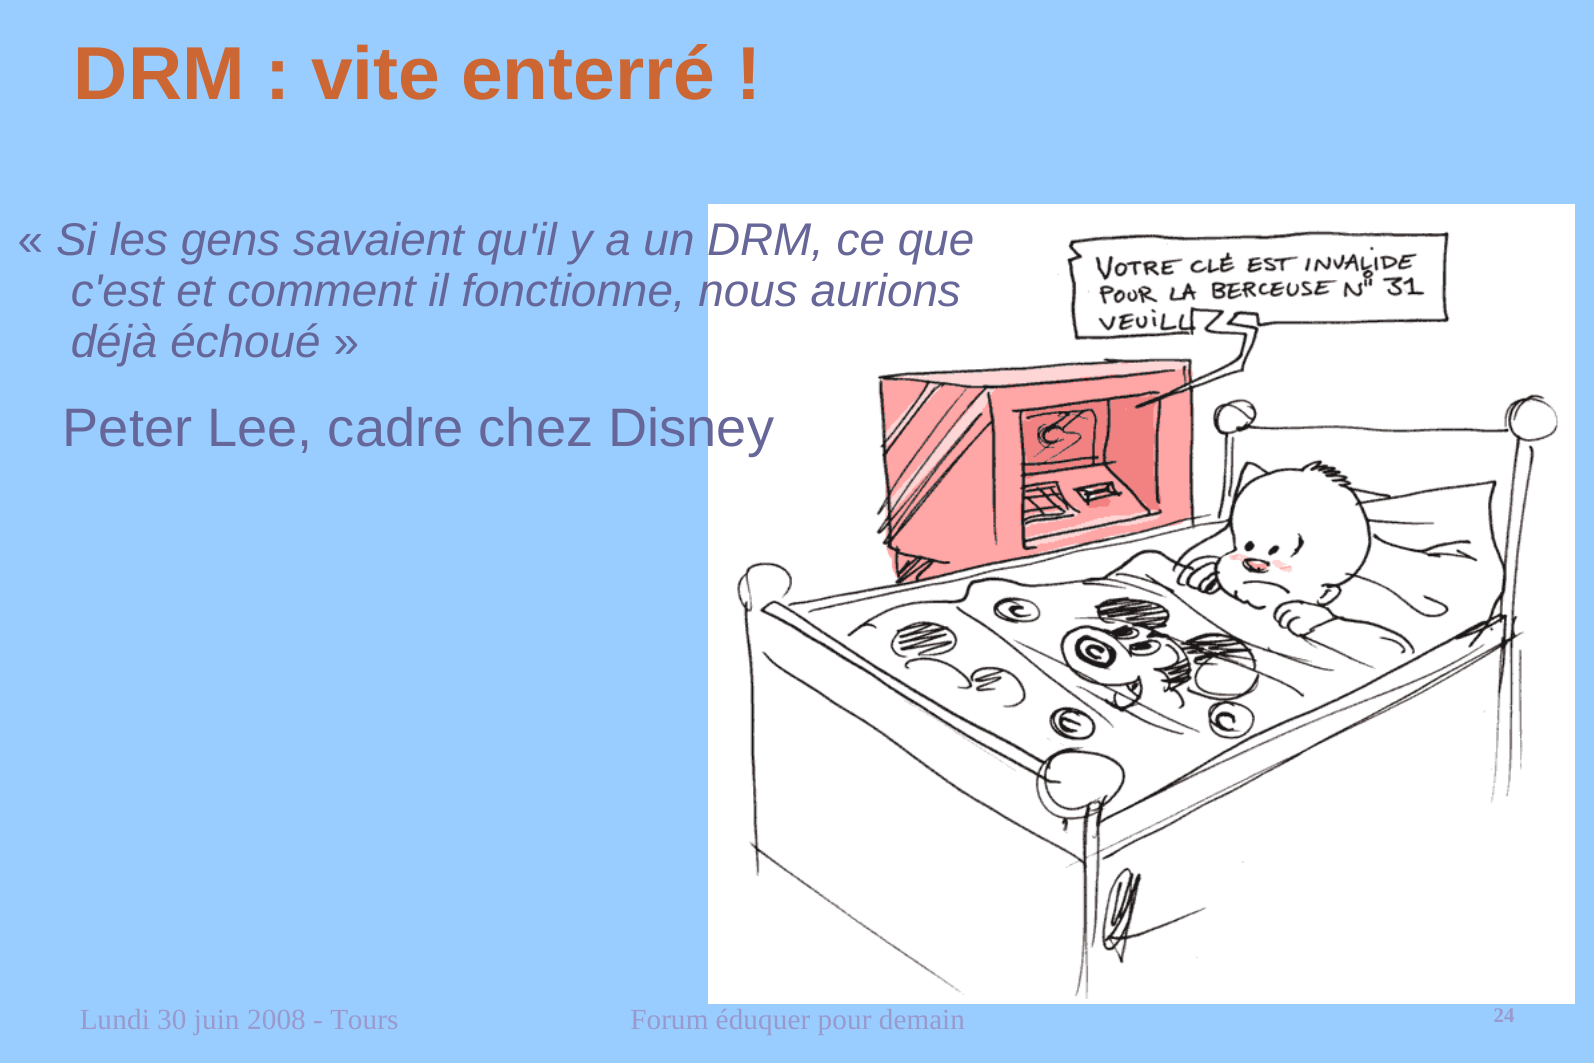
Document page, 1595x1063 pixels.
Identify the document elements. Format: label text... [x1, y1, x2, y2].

picture [708, 204, 1575, 1004]
list « Si les gens savaient qu'il y a un DRM, ce que c'est et comment il fonctionne, nous aurions déjà échoué » Peter Lee, cadre chez Disney [0, 213, 1063, 916]
title DRM : vite enterré ! [74, 0, 1510, 148]
